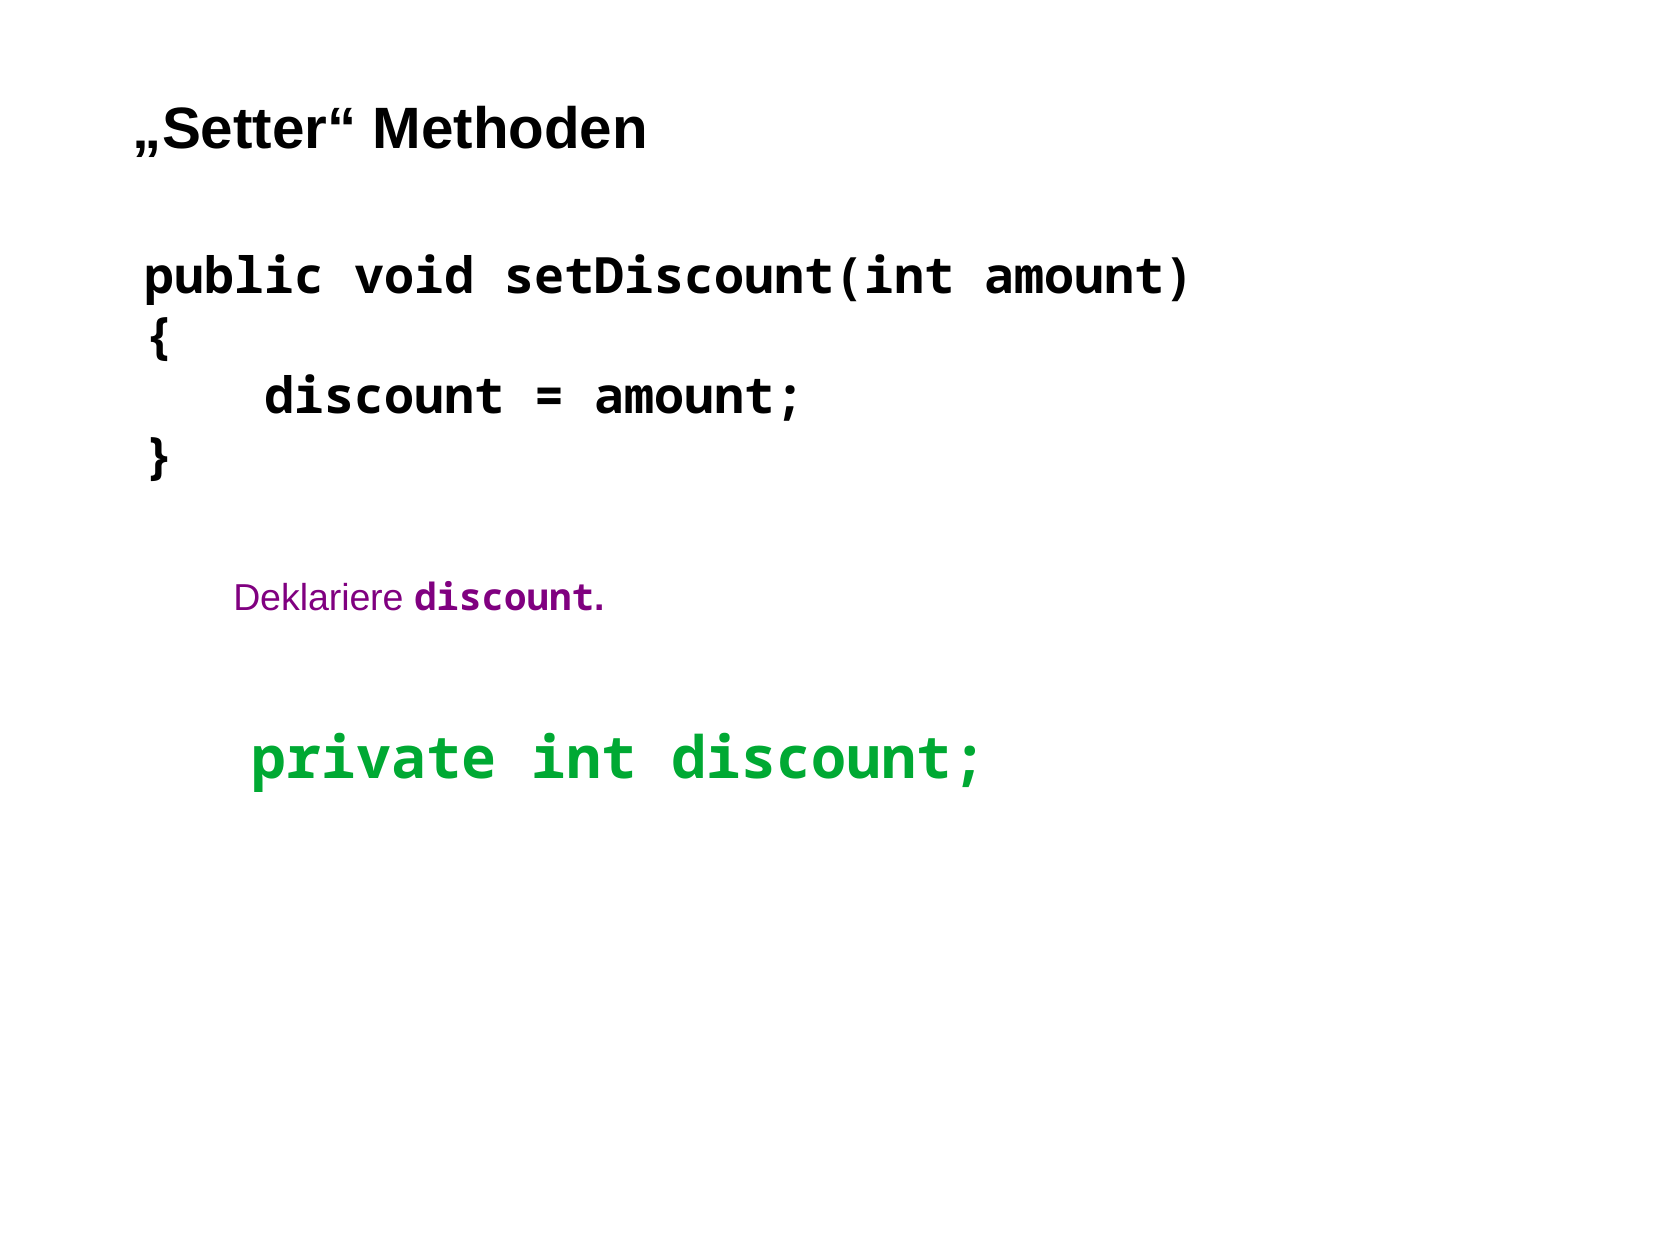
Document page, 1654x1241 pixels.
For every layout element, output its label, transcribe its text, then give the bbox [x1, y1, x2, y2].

text_box Deklariere discount. [218, 563, 692, 621]
text_box „Setter“ Methoden [118, 88, 1536, 178]
text_box private int discount; [236, 708, 1001, 790]
text_box public void setDiscount(int amount) { discount = amount; } [129, 236, 1210, 491]
